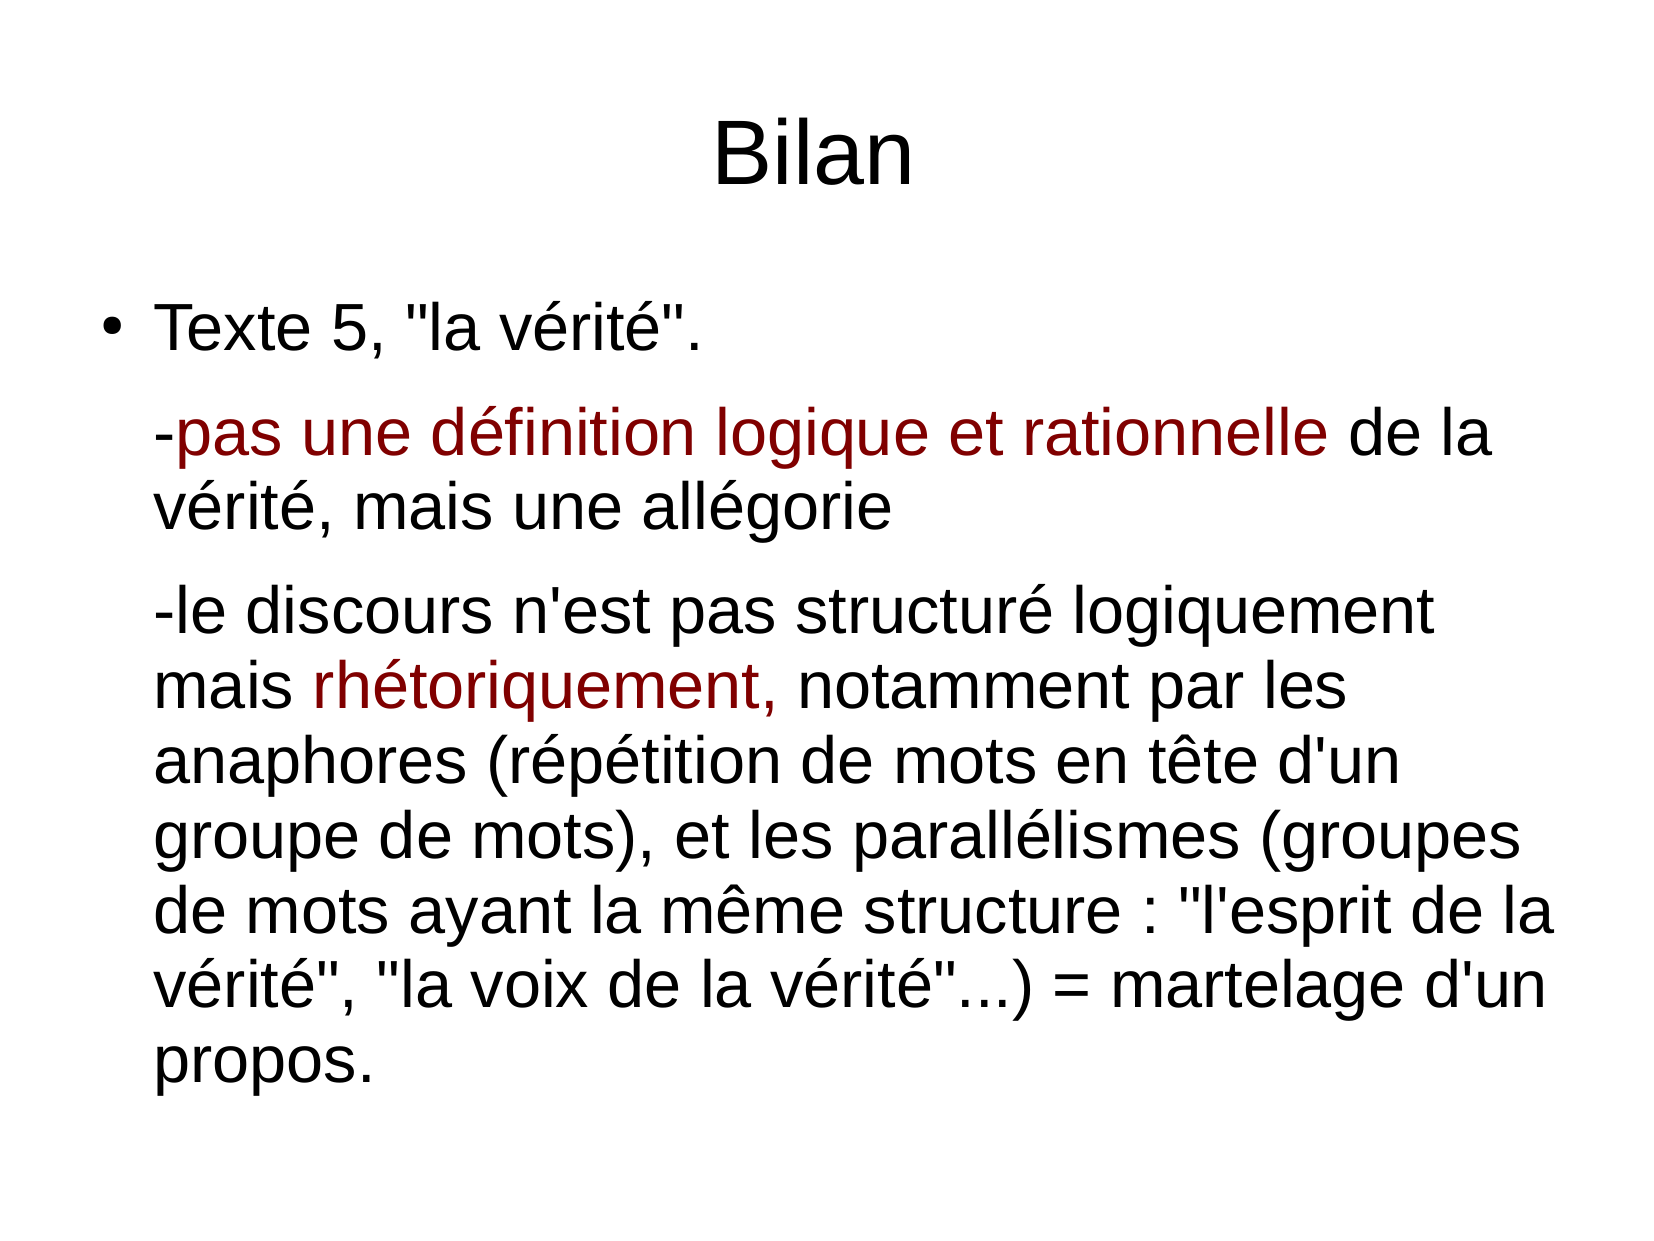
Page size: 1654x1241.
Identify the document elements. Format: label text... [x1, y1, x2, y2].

list Texte 5, "la vérité". -pas une définition logique et rationnelle de la vérité, mais une allégorie -le discours n'est pas structuré logiquement mais rhétoriquement, notamment par les anaphores (répétition de mots en tête d'un groupe de mots), et les parallélismes (groupes de mots ayant la même structure : "l'esprit de la vérité", "la voix de la vérité"...) = martelage d'un propos. [82, 290, 1571, 1097]
title Bilan [82, 49, 1571, 257]
